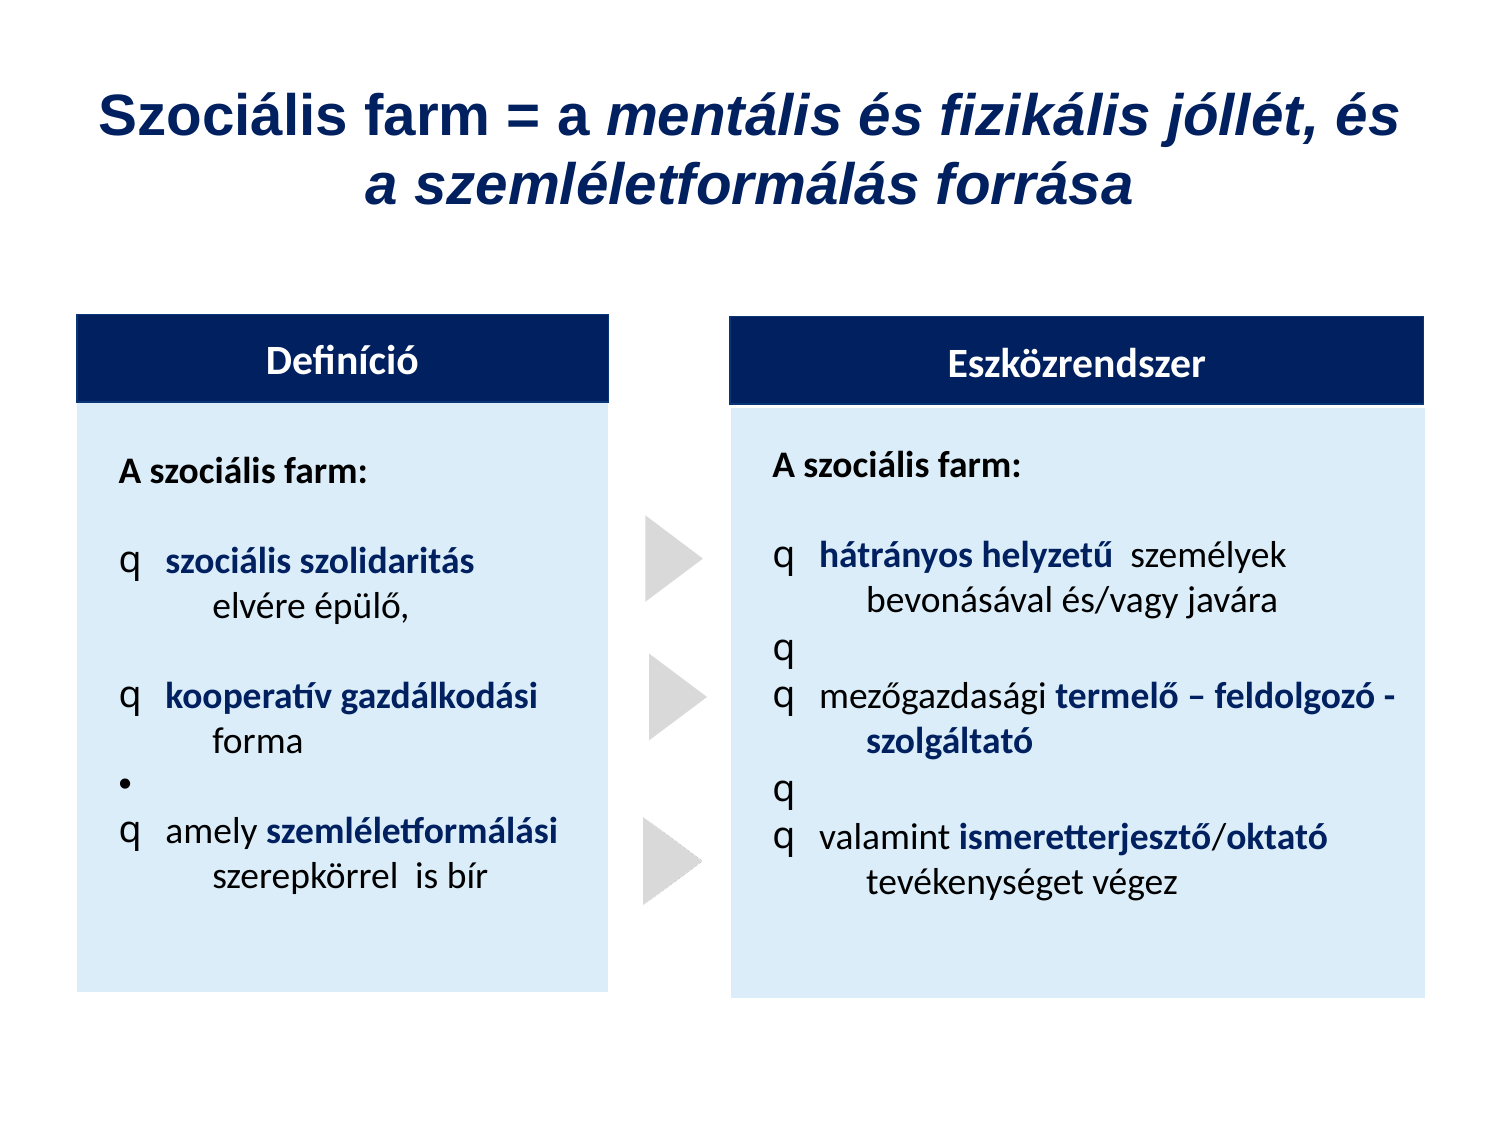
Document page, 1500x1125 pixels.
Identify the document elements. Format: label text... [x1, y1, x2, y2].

text_box Definíció [77, 314, 608, 402]
picture [643, 817, 702, 905]
text_box [77, 402, 608, 992]
text_box [731, 408, 1425, 998]
text_box [649, 653, 708, 741]
text_box A szociális farm: hátrányos helyzetű személyek bevonásával és/vagy javára mezőgazdasági termelő – feldolgozó - szolgáltató valamint ismeretterjesztő/oktató tevékenységet végez [757, 433, 1411, 955]
text_box Szociális farm = a mentális és fizikális jóllét, és a szemléletformálás forrása [70, 69, 1430, 226]
text_box Eszközrendszer [730, 317, 1423, 404]
text_box A szociális farm: szociális szolidaritás elvére épülő, kooperatív gazdálkodási forma amely szemléletformálási szerepkörrel is bír [104, 438, 585, 949]
text_box [645, 515, 703, 602]
text_box Definíció [942, 404, 1112, 408]
